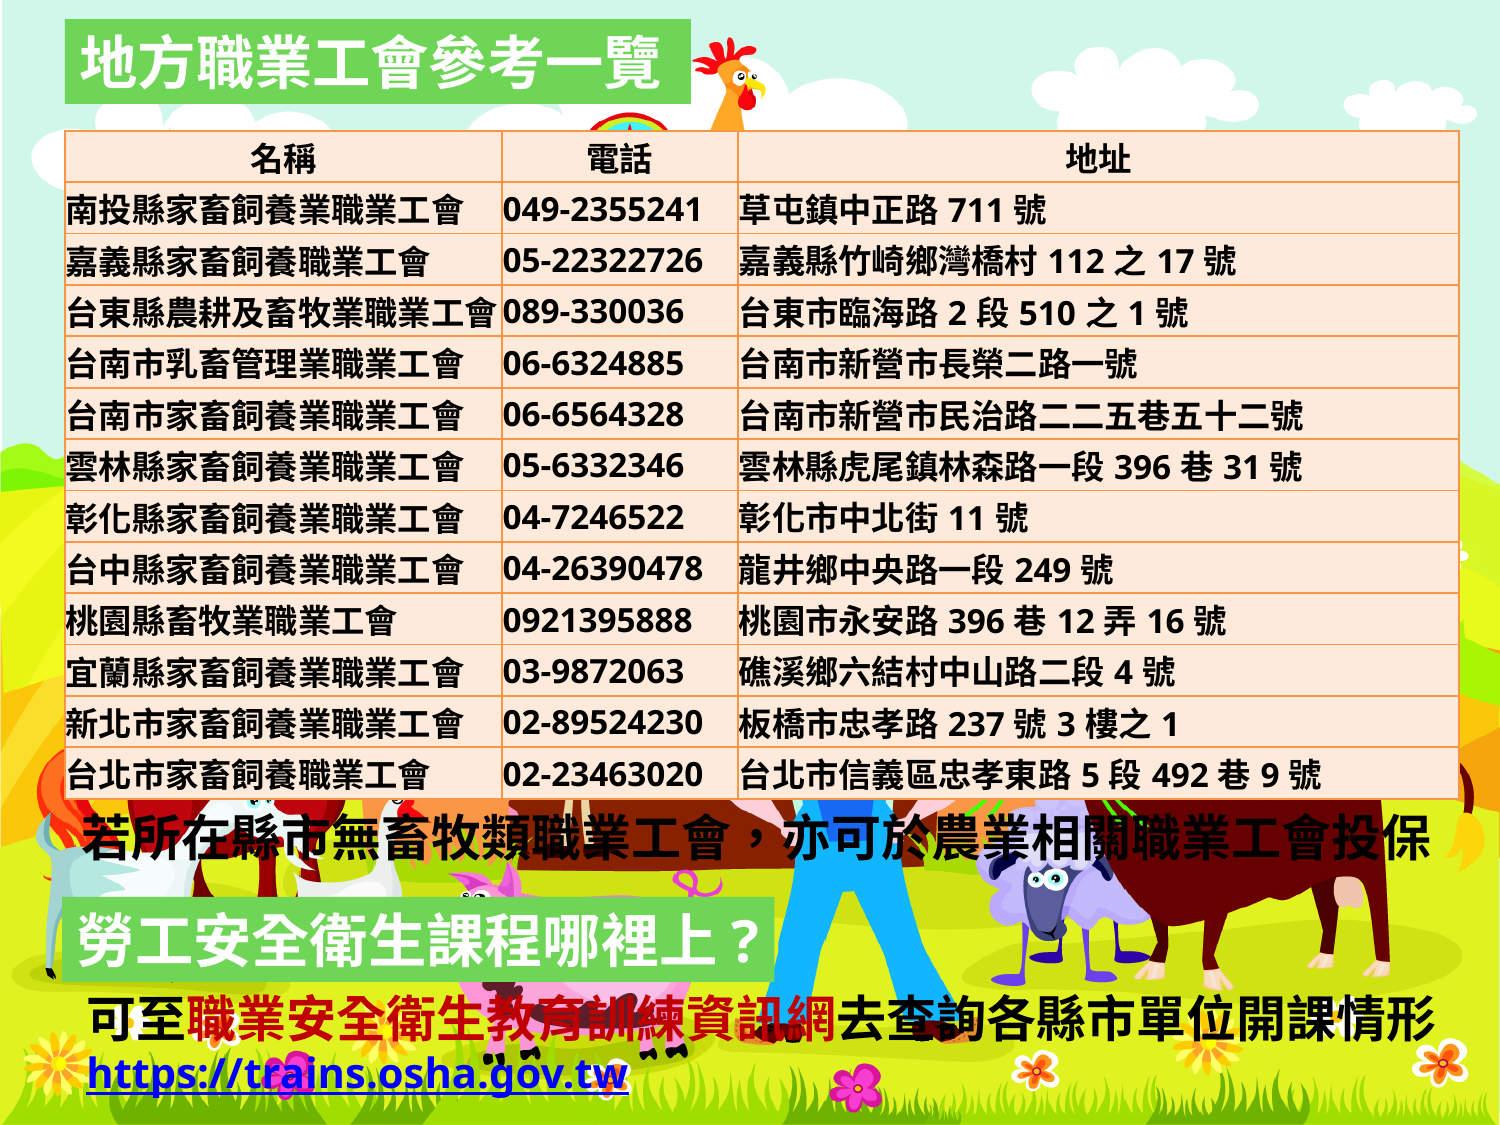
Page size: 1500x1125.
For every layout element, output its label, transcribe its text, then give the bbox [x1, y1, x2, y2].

text_box 勞工安全衛生課程哪裡上? [62, 896, 775, 982]
table_cell 台東縣農耕及畜牧業職業工會 [66, 286, 501, 335]
table_cell 06-6564328 [503, 389, 737, 438]
table_cell 台北市家畜飼養職業工會 [66, 748, 501, 798]
table_cell 雲林縣虎尾鎮林森路一段396巷31號 [739, 440, 1458, 490]
table_cell 南投縣家畜飼養業職業工會 [66, 183, 501, 233]
table_cell 板橋市忠孝路237號3樓之1 [739, 697, 1458, 746]
table_cell 宜蘭縣家畜飼養業職業工會 [66, 645, 501, 695]
table_cell 彰化縣家畜飼養業職業工會 [66, 491, 501, 541]
table_cell 台中縣家畜飼養業職業工會 [66, 543, 501, 592]
table_cell 台南市家畜飼養業職業工會 [66, 389, 501, 438]
table_cell 新北市家畜飼養業職業工會 [66, 697, 501, 746]
table_cell 03-9872063 [503, 645, 737, 695]
table_cell 台東市臨海路2段510之1號 [739, 286, 1458, 335]
table_cell 礁溪鄉六結村中山路二段4號 [739, 645, 1458, 695]
table_cell 桃園市永安路396巷12弄16號 [739, 594, 1458, 644]
table_cell 05-22322726 [503, 234, 737, 284]
table_cell 雲林縣家畜飼養業職業工會 [66, 440, 501, 490]
text_box 地方職業工會參考一覽 [64, 19, 691, 104]
table_cell 04-7246522 [503, 491, 737, 541]
table_cell 草屯鎮中正路711號 [739, 183, 1458, 233]
table_header 電話 [503, 132, 737, 181]
table_cell 06-6324885 [503, 337, 737, 387]
table_cell 台南市新營市長榮二路一號 [739, 337, 1458, 387]
table_cell 05-6332346 [503, 440, 737, 490]
table_cell 嘉義縣家畜飼養職業工會 [66, 234, 501, 284]
table_cell 04-26390478 [503, 543, 737, 592]
table_cell 台南市乳畜管理業職業工會 [66, 337, 501, 387]
text_box 可至職業安全衛生教育訓練資訊網去查詢各縣市單位開課情形 https://trains.osha.gov.tw [71, 979, 1452, 1112]
picture [0, 0, 1500, 1125]
table_cell 02-89524230 [503, 697, 737, 746]
text_box 若所在縣市無畜牧類職業工會，亦可於農業相關職業工會投保 [66, 798, 1447, 874]
table_cell 049-2355241 [503, 183, 737, 233]
table_cell 02-23463020 [503, 748, 737, 798]
table_header 名稱 [66, 132, 501, 181]
table_cell 嘉義縣竹崎鄉灣橋村112之17號 [739, 234, 1458, 284]
table_cell 089-330036 [503, 286, 737, 335]
table_cell 彰化市中北街11號 [739, 491, 1458, 541]
table_cell 台南市新營市民治路二二五巷五十二號 [739, 389, 1458, 438]
table_cell 桃園縣畜牧業職業工會 [66, 594, 501, 644]
table_header 地址 [739, 132, 1458, 181]
table_cell 台北市信義區忠孝東路5段492巷9號 [739, 748, 1458, 798]
table_cell 0921395888 [503, 594, 737, 644]
table_cell 龍井鄉中央路一段249號 [739, 543, 1458, 592]
